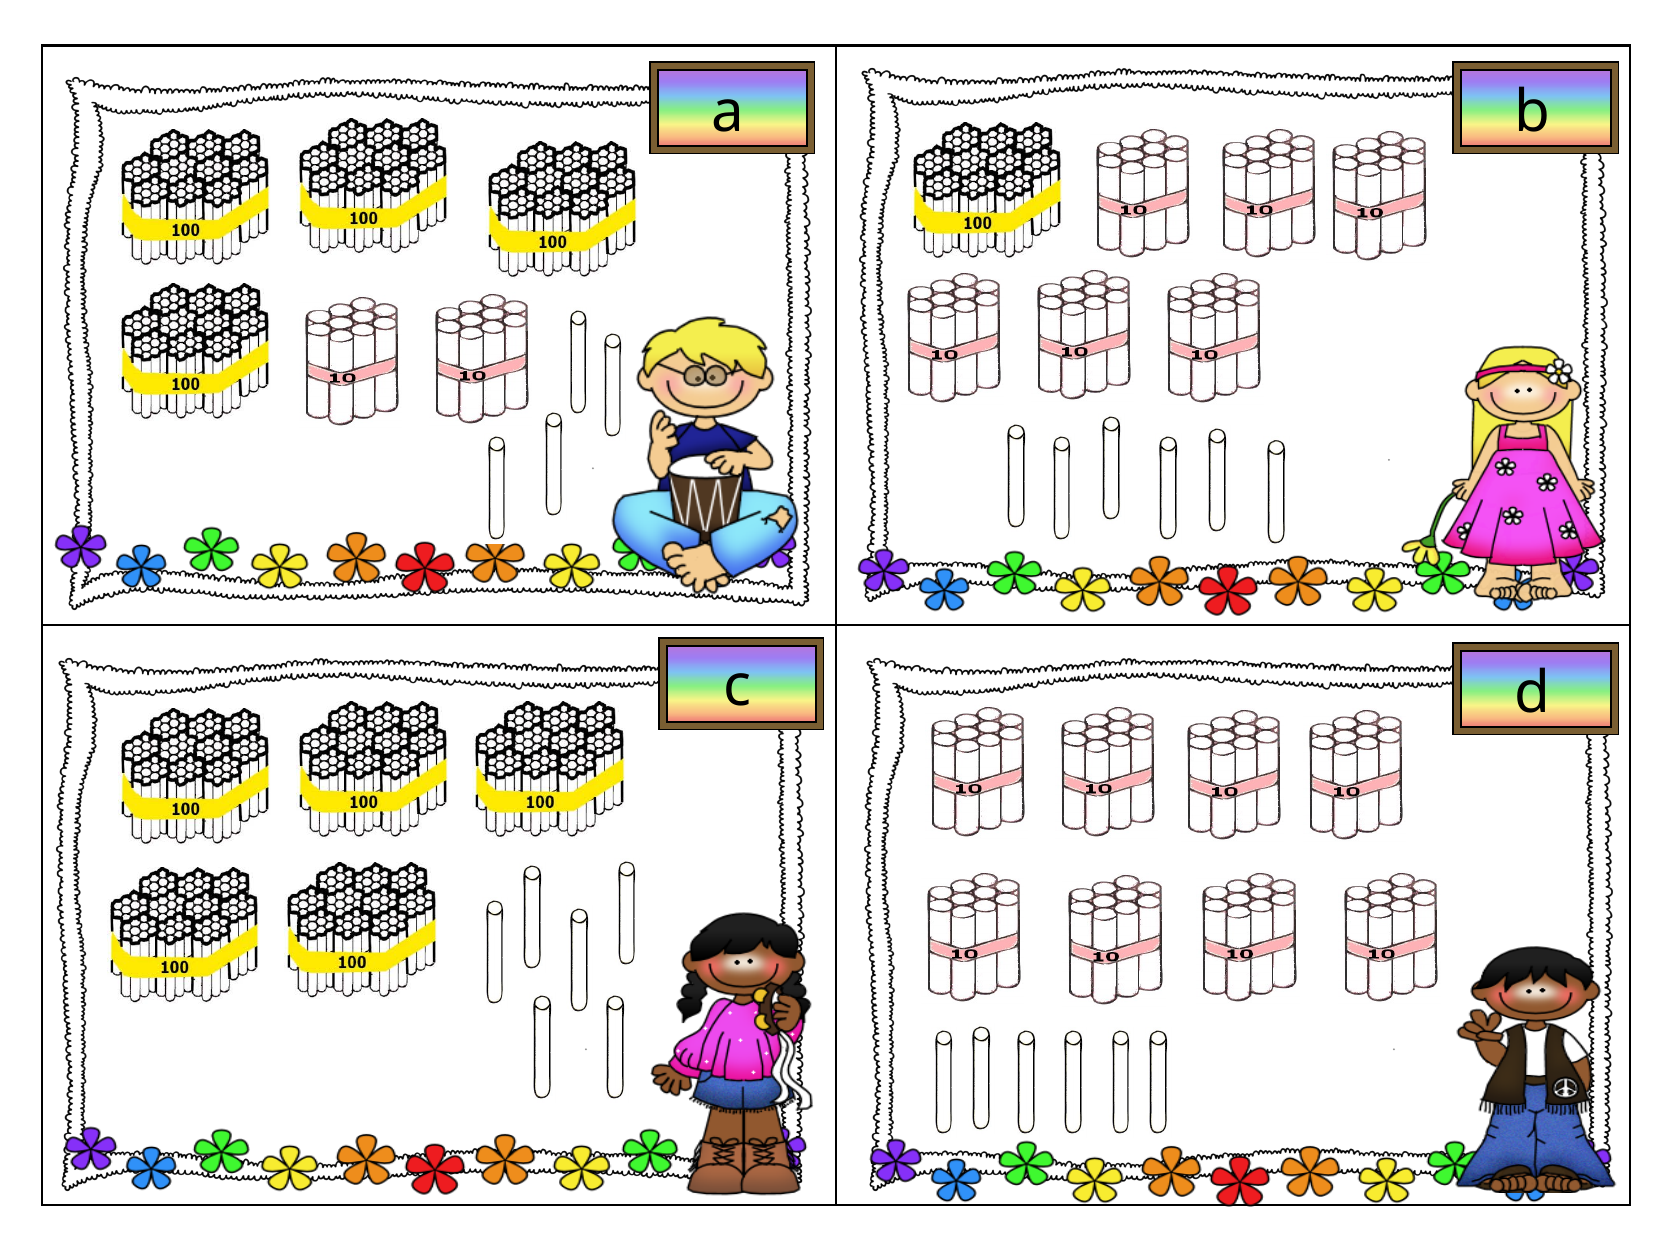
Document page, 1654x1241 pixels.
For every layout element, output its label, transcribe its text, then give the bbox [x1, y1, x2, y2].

table_header [43, 47, 835, 624]
text_box d [1500, 642, 1654, 736]
table_cell [43, 626, 835, 644]
table_cell [827, 730, 835, 1204]
table_header [837, 47, 1629, 61]
picture [42, 637, 827, 1205]
table_header [837, 155, 1629, 624]
picture [49, 61, 834, 624]
text_box a [696, 61, 898, 155]
table_cell [837, 626, 1629, 644]
picture [845, 52, 1630, 620]
table_cell [837, 730, 851, 1204]
text_box b [1500, 61, 1654, 173]
text_box c [708, 636, 910, 730]
picture [850, 642, 1635, 1211]
